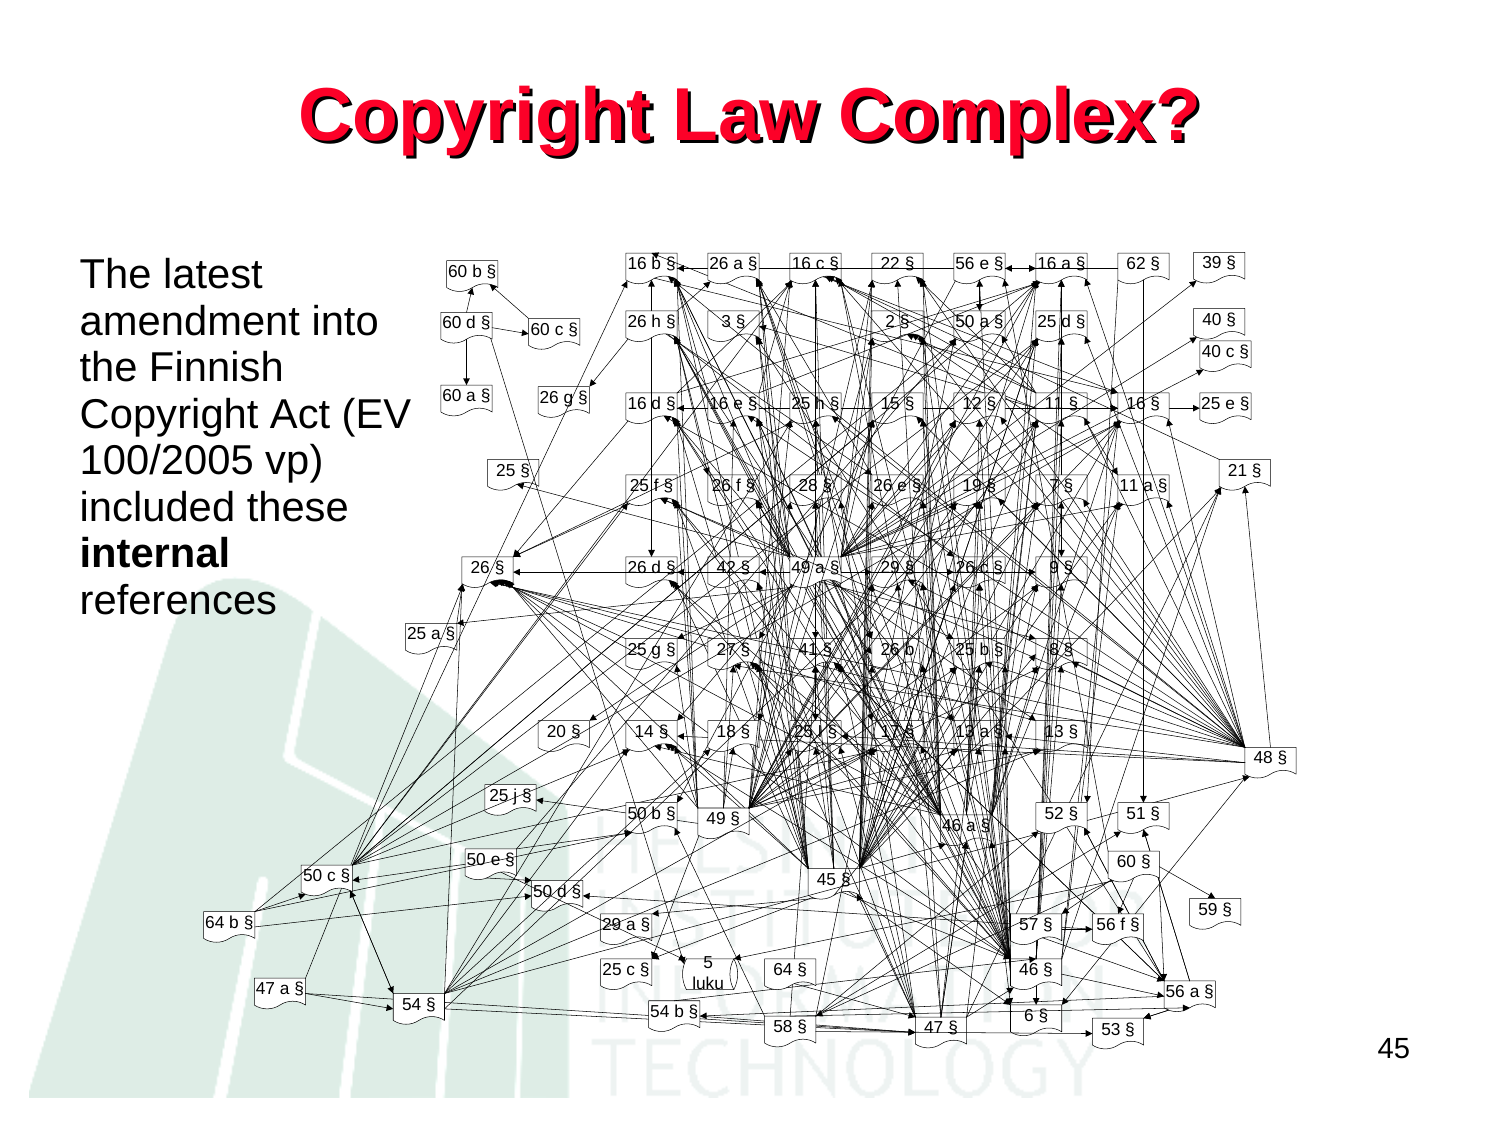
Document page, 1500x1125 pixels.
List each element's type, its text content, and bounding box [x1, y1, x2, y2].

text_box The latest amendment into the Finnish Copyright Act (EV 100/2005 vp) included these internal references [64, 243, 432, 631]
title Copyright Law Complex? [99, 61, 1401, 175]
chart [202, 249, 1298, 1051]
